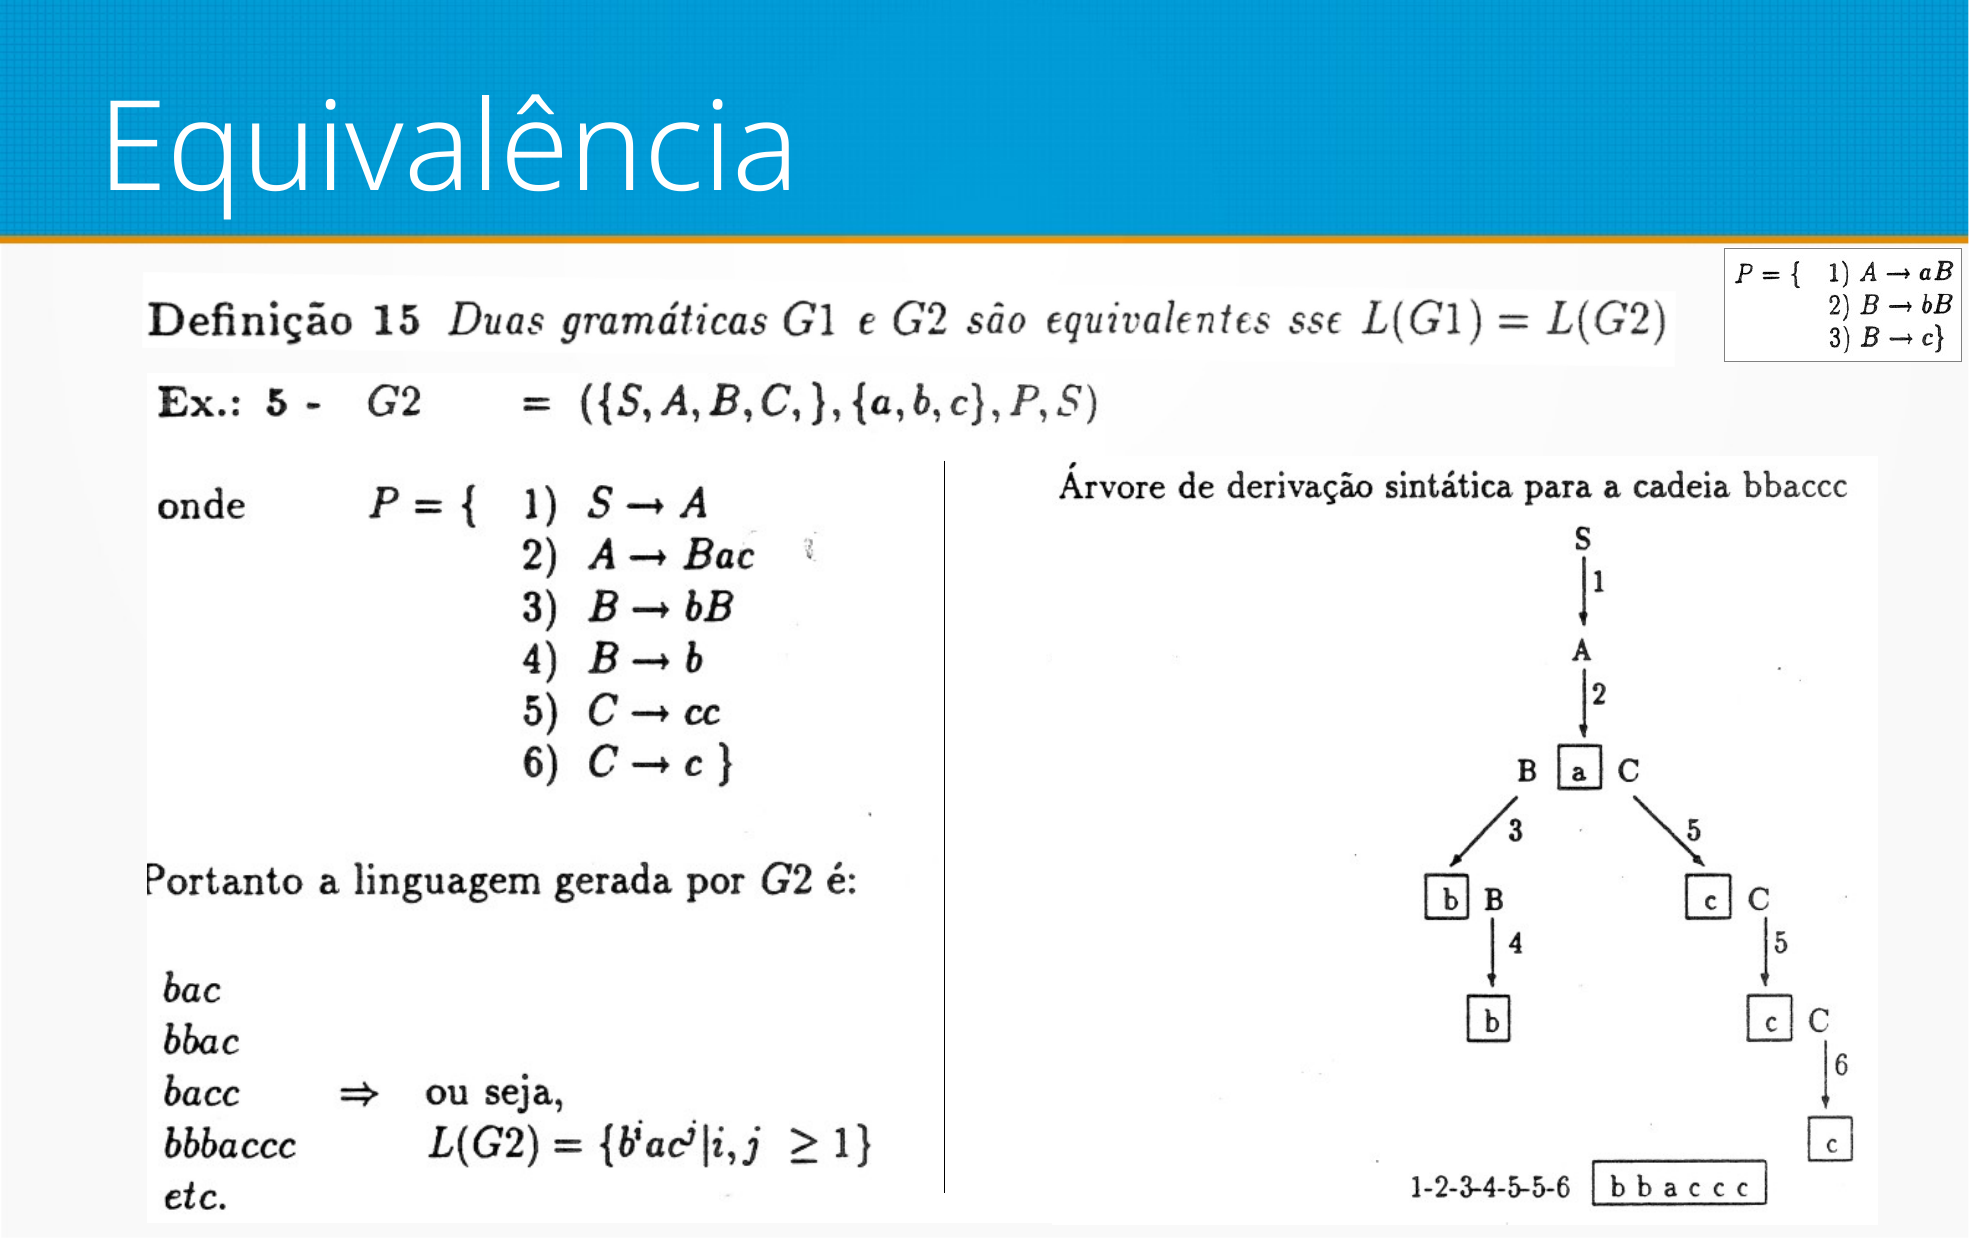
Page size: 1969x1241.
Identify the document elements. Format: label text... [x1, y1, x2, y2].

title Equivalência [98, 19, 1870, 227]
picture [0, 233, 1969, 1241]
